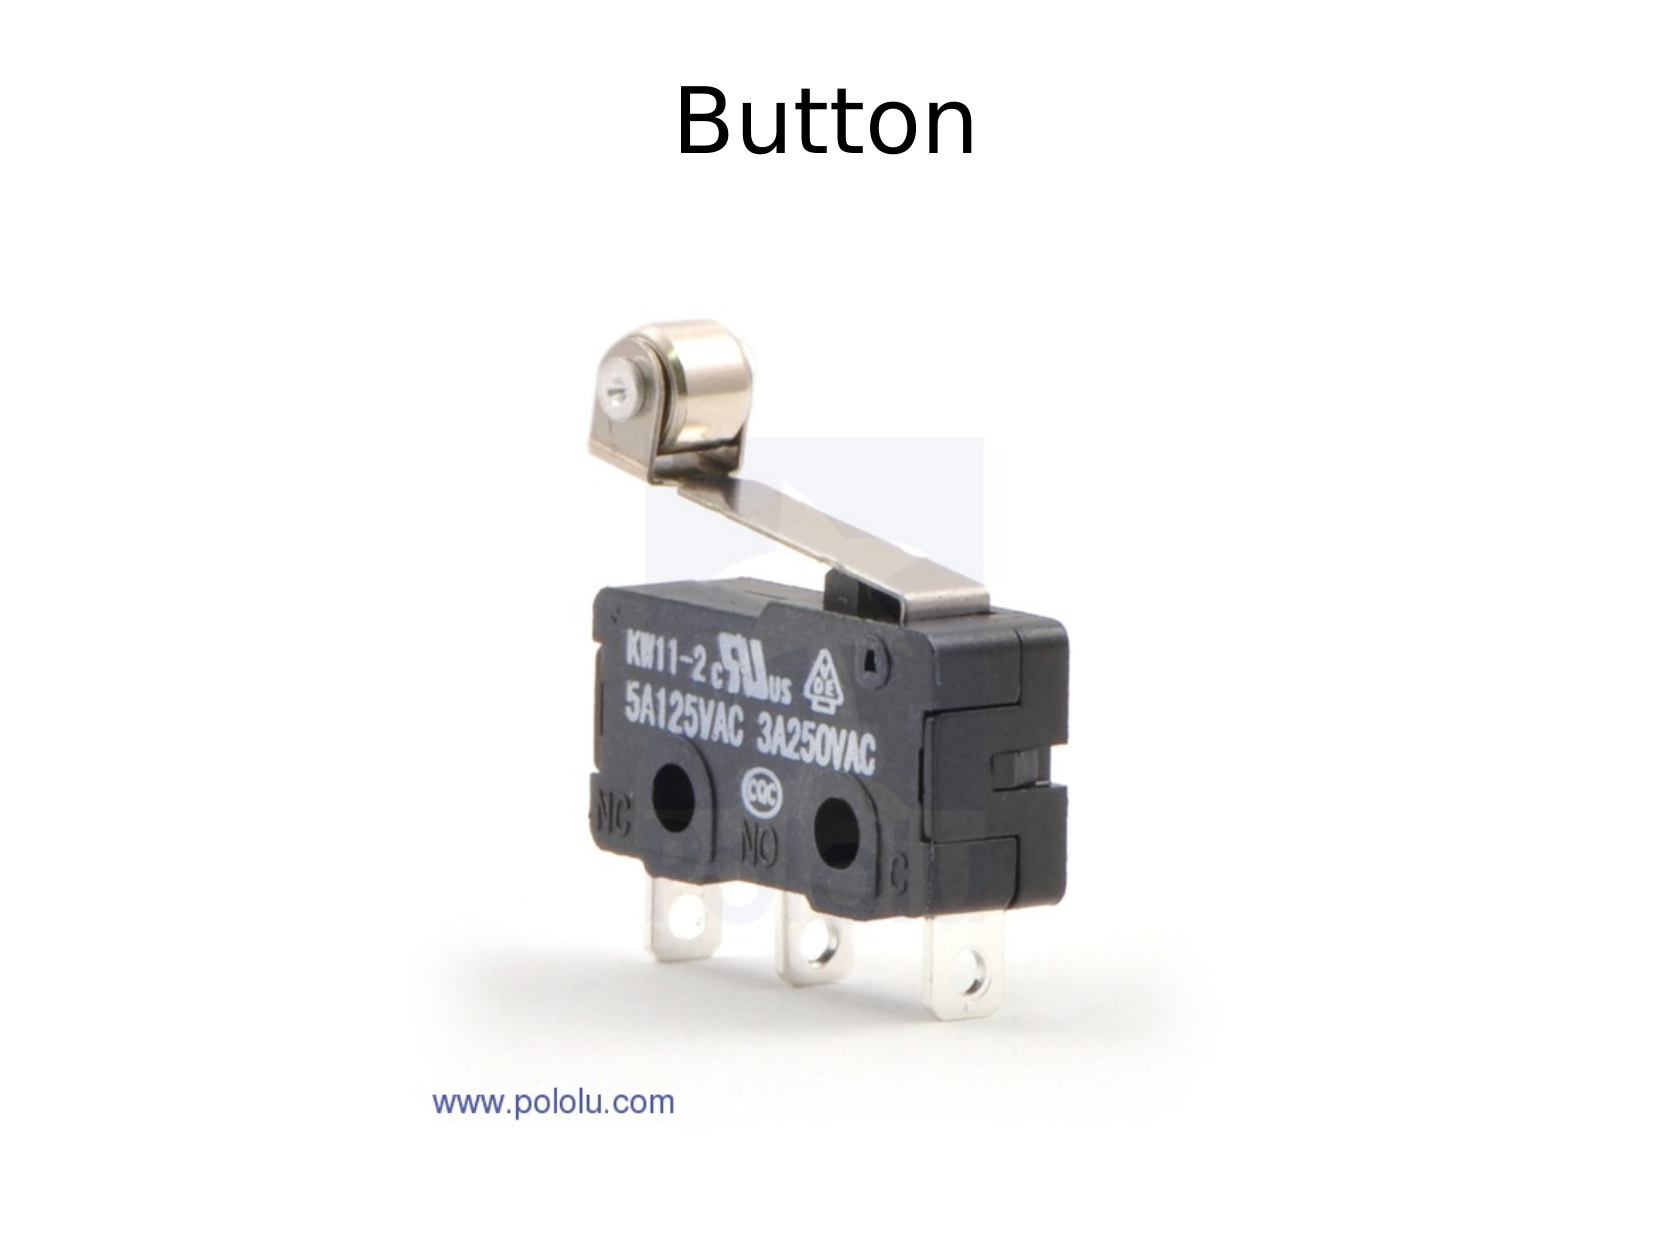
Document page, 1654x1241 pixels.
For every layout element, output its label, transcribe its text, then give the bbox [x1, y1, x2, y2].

title Button [82, 17, 1571, 226]
picture [390, 194, 1240, 1171]
